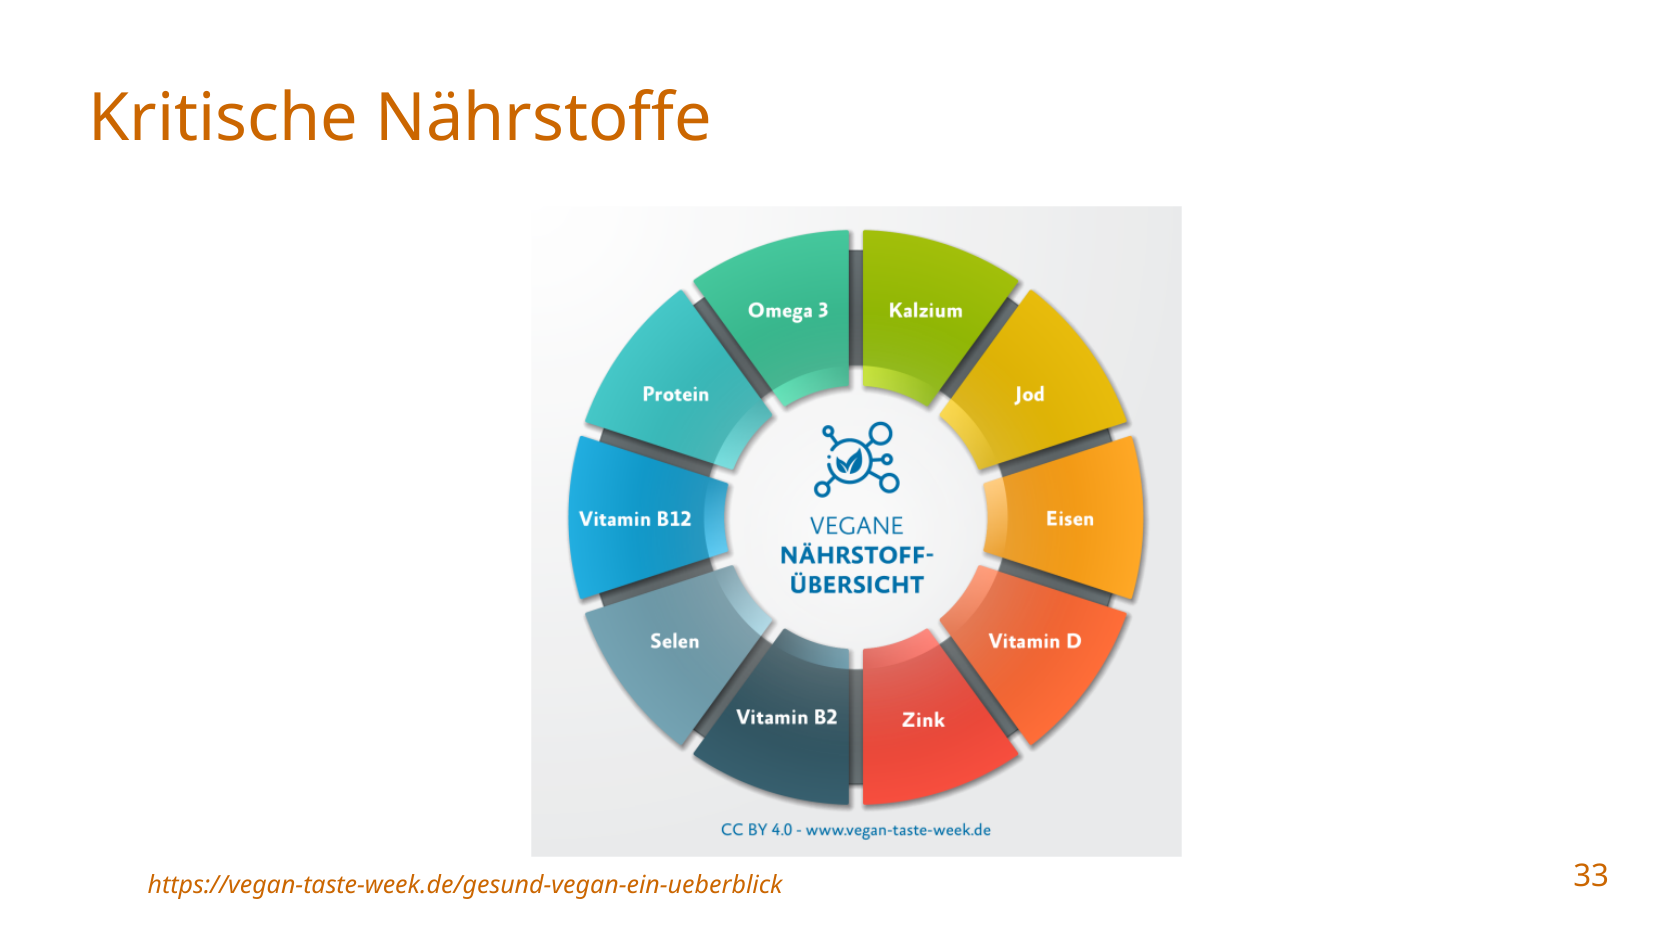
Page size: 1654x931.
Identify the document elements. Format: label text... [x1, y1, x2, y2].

picture [531, 206, 1182, 857]
list https://vegan-taste-week.de/gesund-vegan-ein-ueberblick [76, 867, 1565, 916]
title Kritische Nährstoffe [88, 37, 1489, 193]
